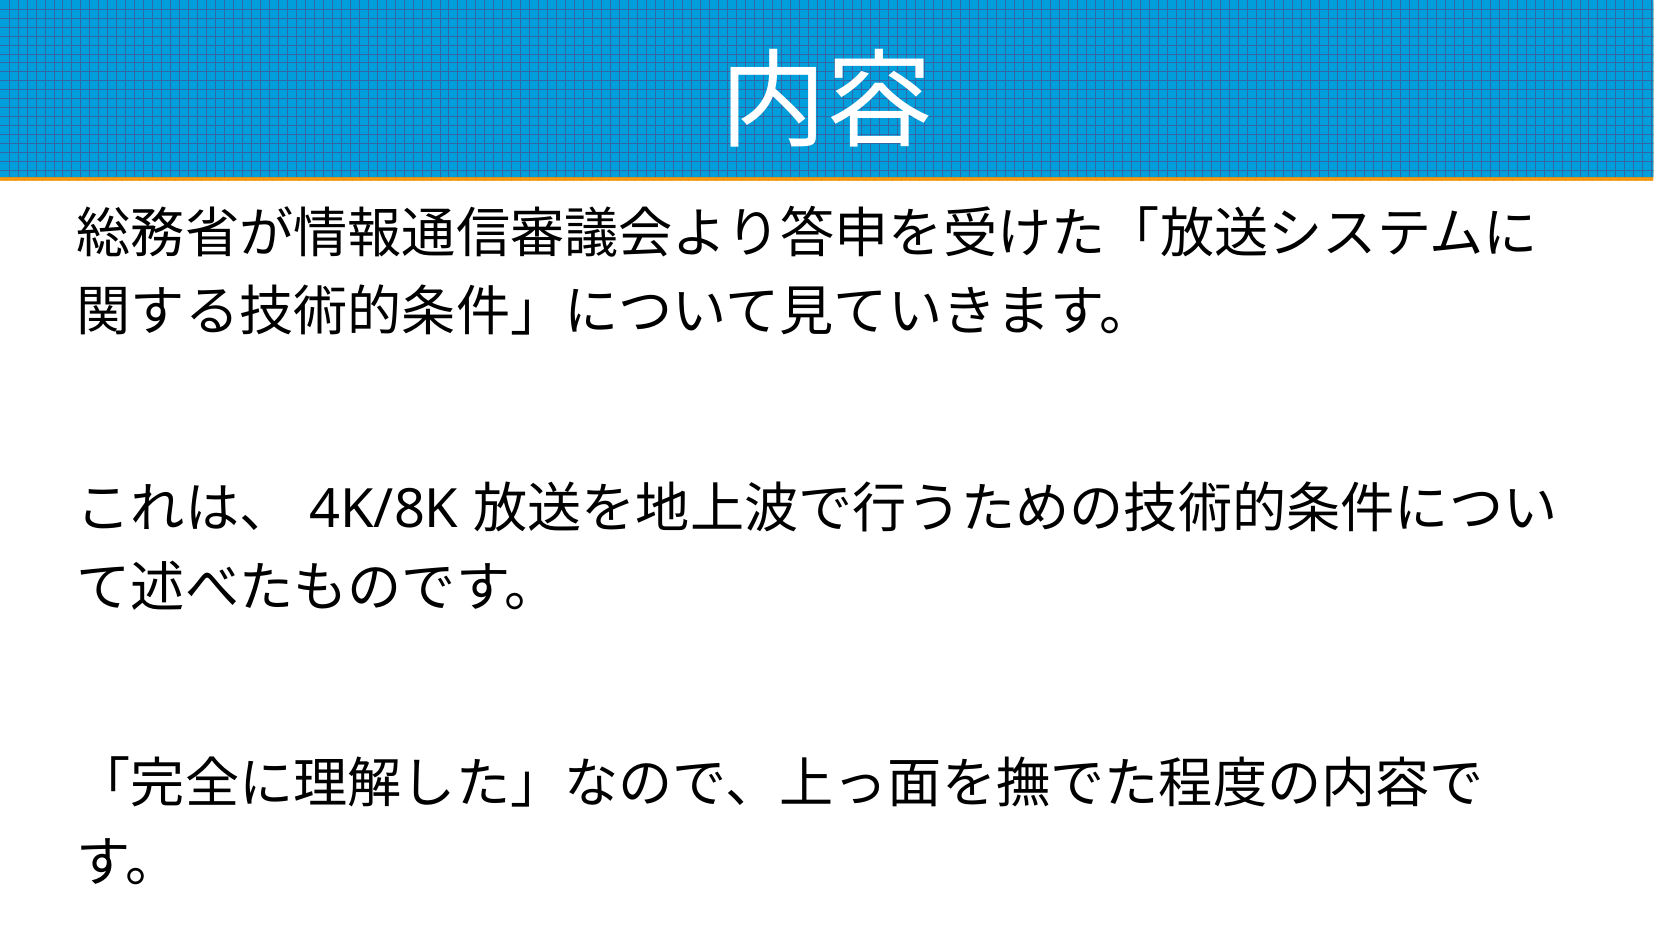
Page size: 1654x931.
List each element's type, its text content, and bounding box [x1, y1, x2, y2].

text_box 総務省が情報通信審議会より答申を受けた「放送システムに関する技術的条件」について見ていきます。 これは、4K/8K放送を地上波で行うための技術的条件について述べたものです。 「完全に理解した」なので、上っ面を撫でた程度の内容です。 [70, 275, 1578, 810]
title 内容 [82, 14, 1571, 171]
